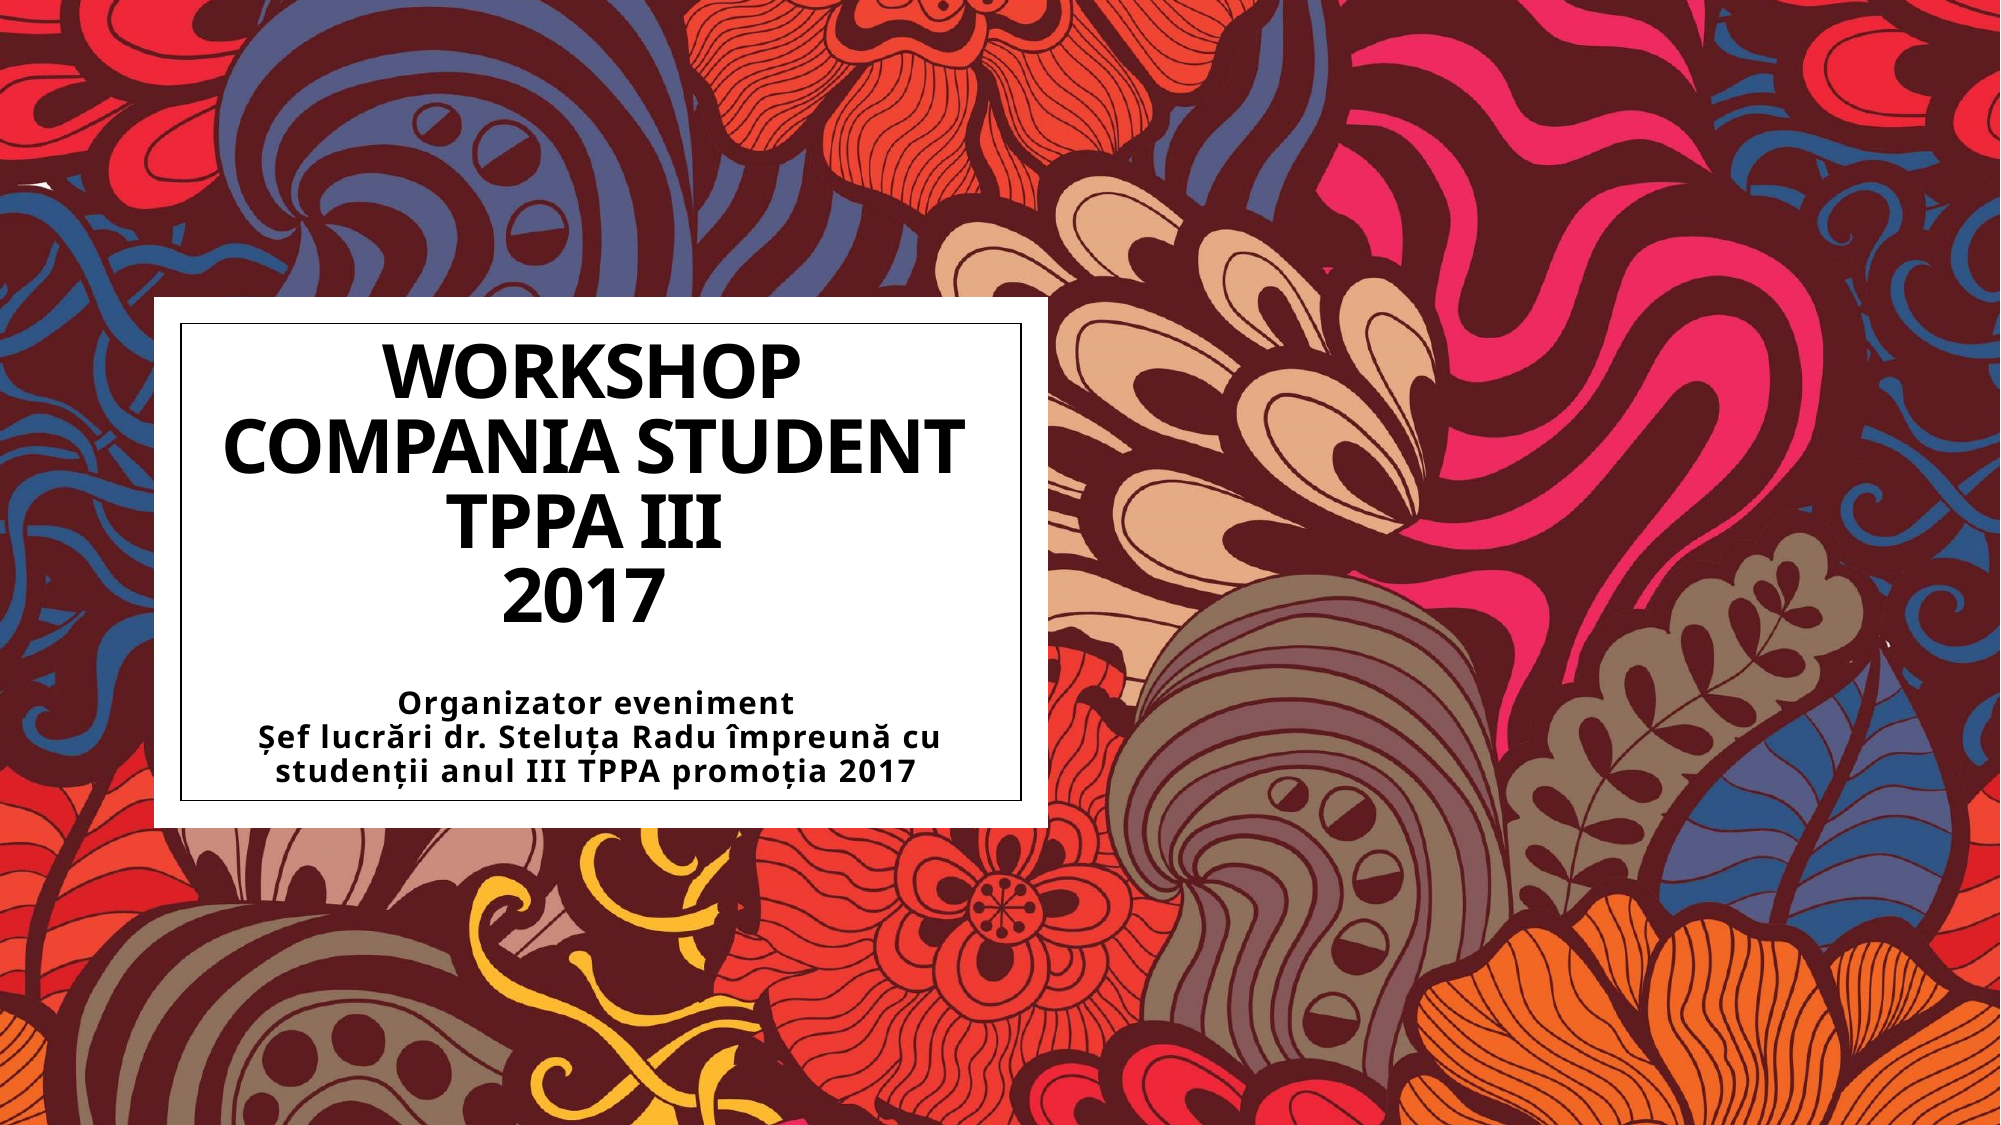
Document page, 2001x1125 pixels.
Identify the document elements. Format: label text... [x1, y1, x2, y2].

subtitle Organizator eveniment Șef lucrări dr. Steluța Radu împreună cu studenții anul III TPPA promoția 2017 [209, 680, 993, 802]
title WORKSHOP COMPANIA STUDENT TPPA III 2017 [165, 323, 1021, 654]
picture [0, 0, 2000, 1125]
text_box [154, 297, 1048, 828]
